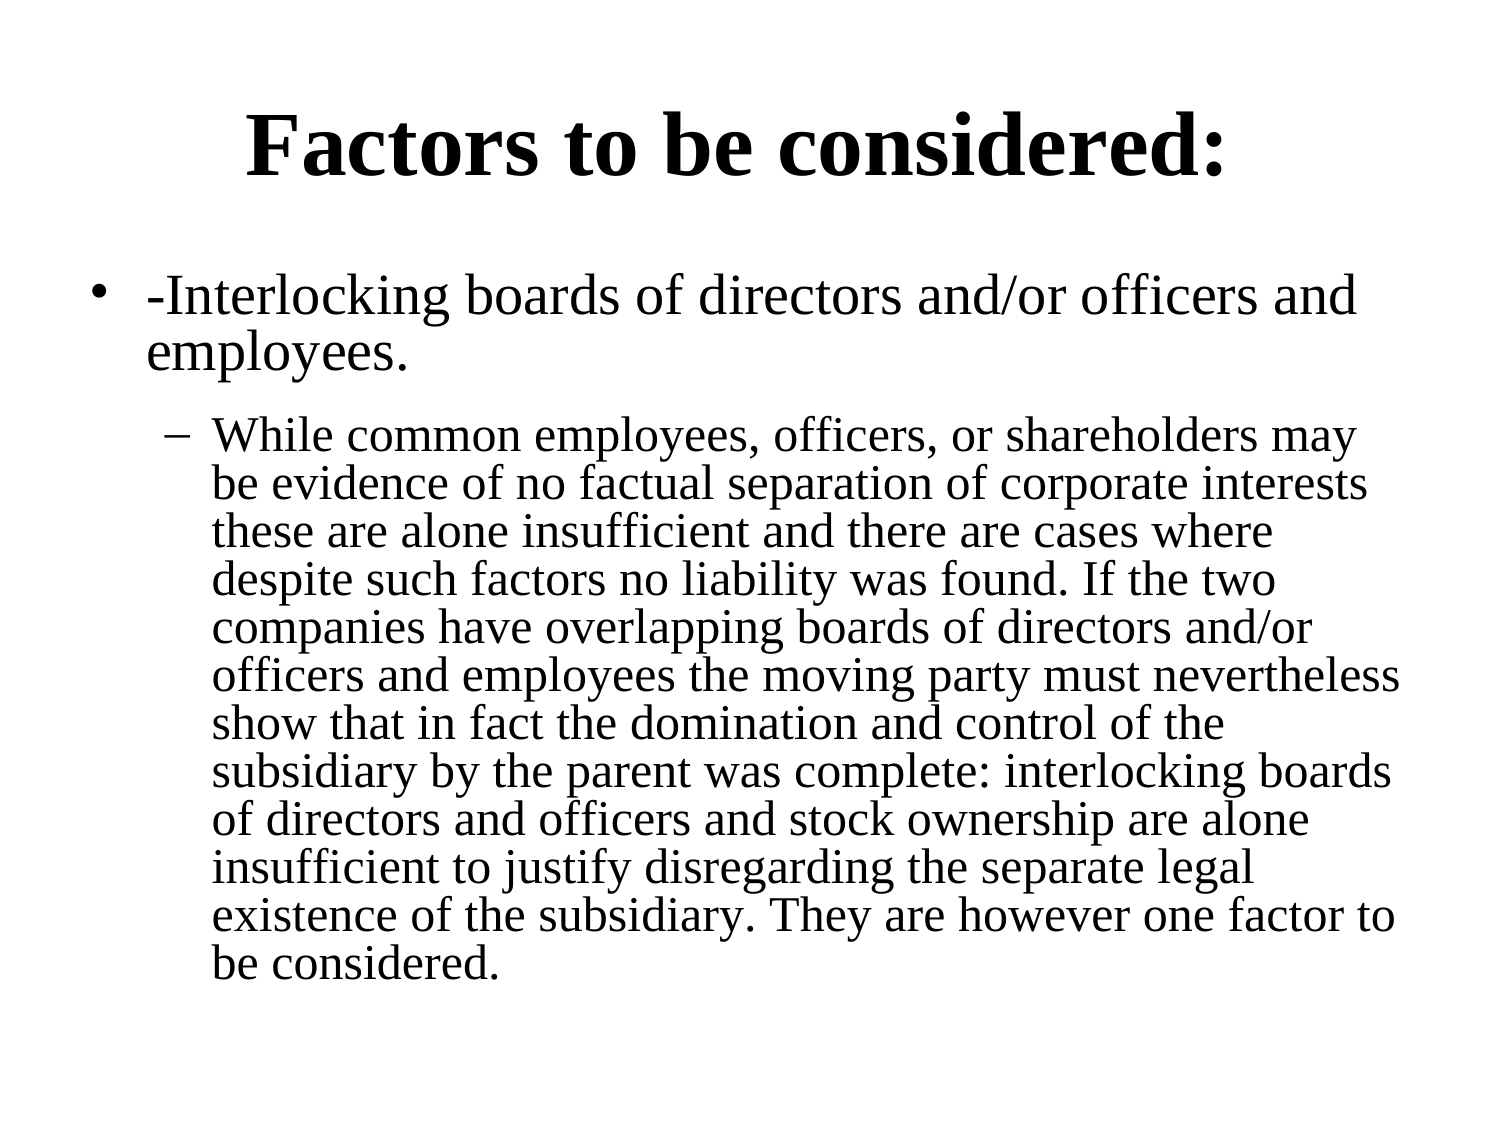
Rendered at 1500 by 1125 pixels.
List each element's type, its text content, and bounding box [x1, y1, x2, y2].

list -Interlocking boards of directors and/or officers and employees. While common employees, officers, or shareholders may be evidence of no factual separation of corporate interests these are alone insufficient and there are cases where despite such factors no liability was found. If the two companies have overlapping boards of directors and/or officers and employees the moving party must nevertheless show that in fact the domination and control of the subsidiary by the parent was complete: interlocking boards of directors and officers and stock ownership are alone insufficient to justify disregarding the separate legal existence of the subsidiary. They are however one factor to be considered. [75, 262, 1426, 1005]
title Factors to be considered: [75, 45, 1426, 233]
